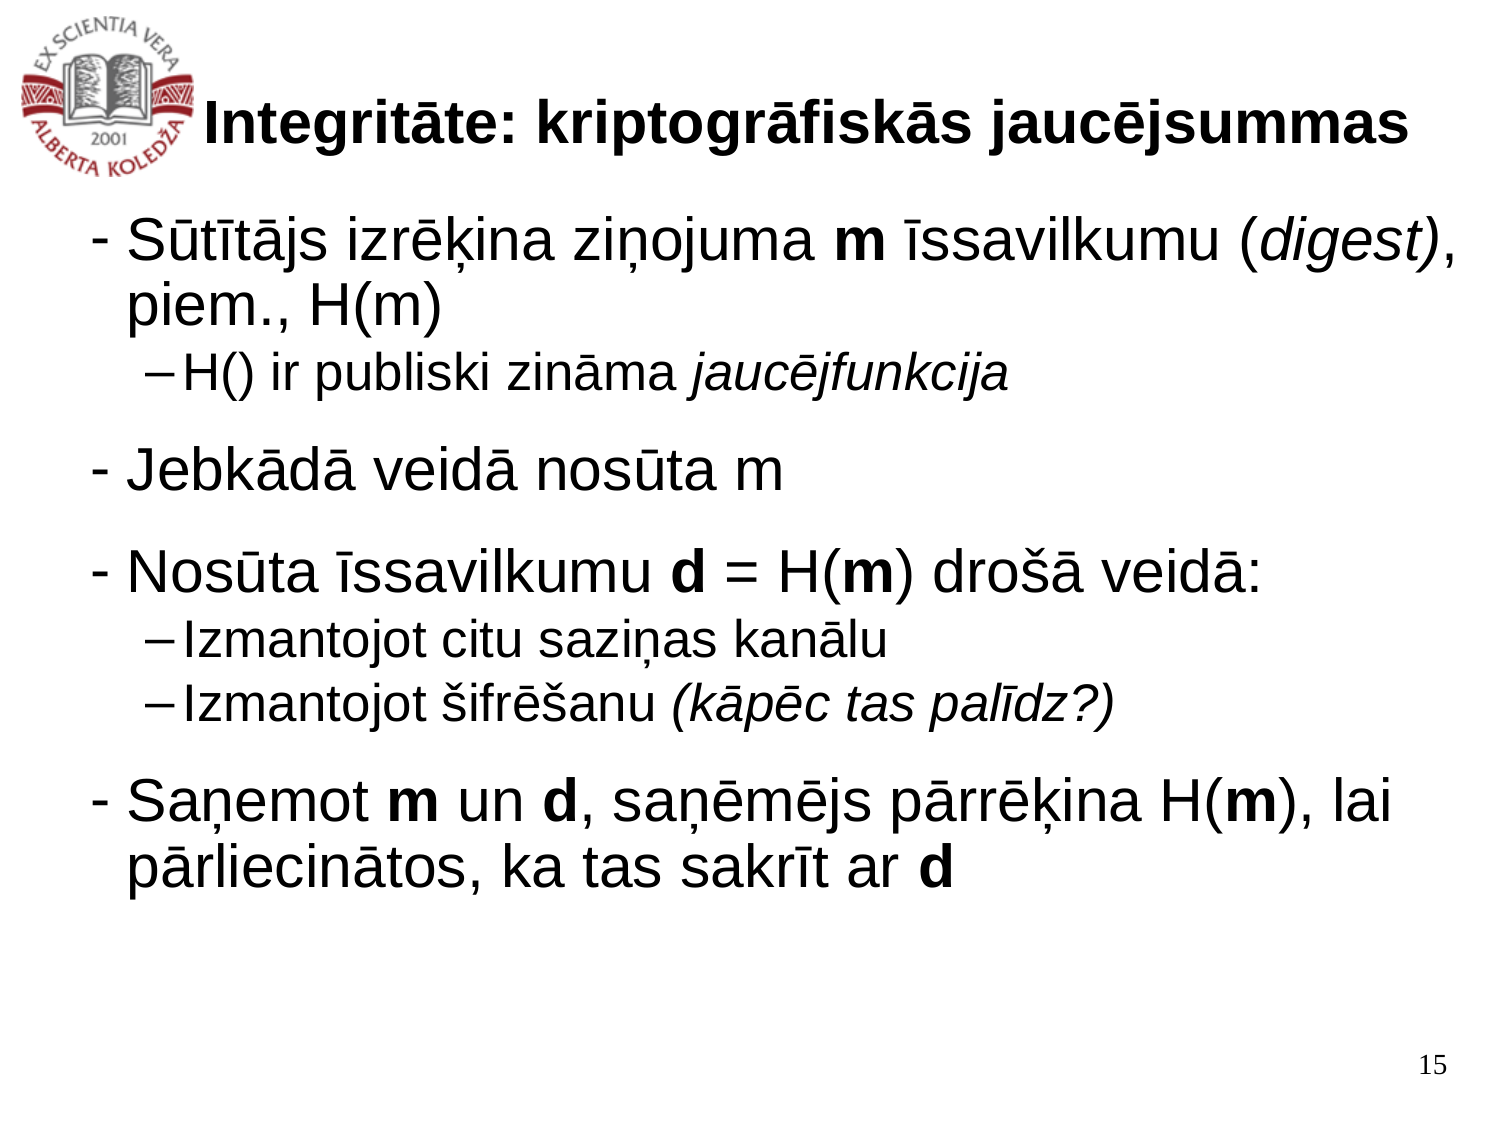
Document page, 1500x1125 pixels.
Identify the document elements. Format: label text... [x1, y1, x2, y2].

title Integritāte: kriptogrāfiskās jaucējsummas [103, 62, 1491, 175]
picture [21, 16, 194, 177]
list Sūtītājs izrēķina ziņojuma m īssavilkumu (digest), piem., H(m) H() ir publiski zināma jaucējfunkcija Jebkādā veidā nosūta m Nosūta īssavilkumu d = H(m) drošā veidā: Izmantojot citu saziņas kanālu Izmantojot šifrēšanu (kāpēc tas palīdz?) Saņemot m un d, saņēmējs pārrēķina H(m), lai pārliecinātos, ka tas sakrīt ar d [75, 200, 1500, 1101]
